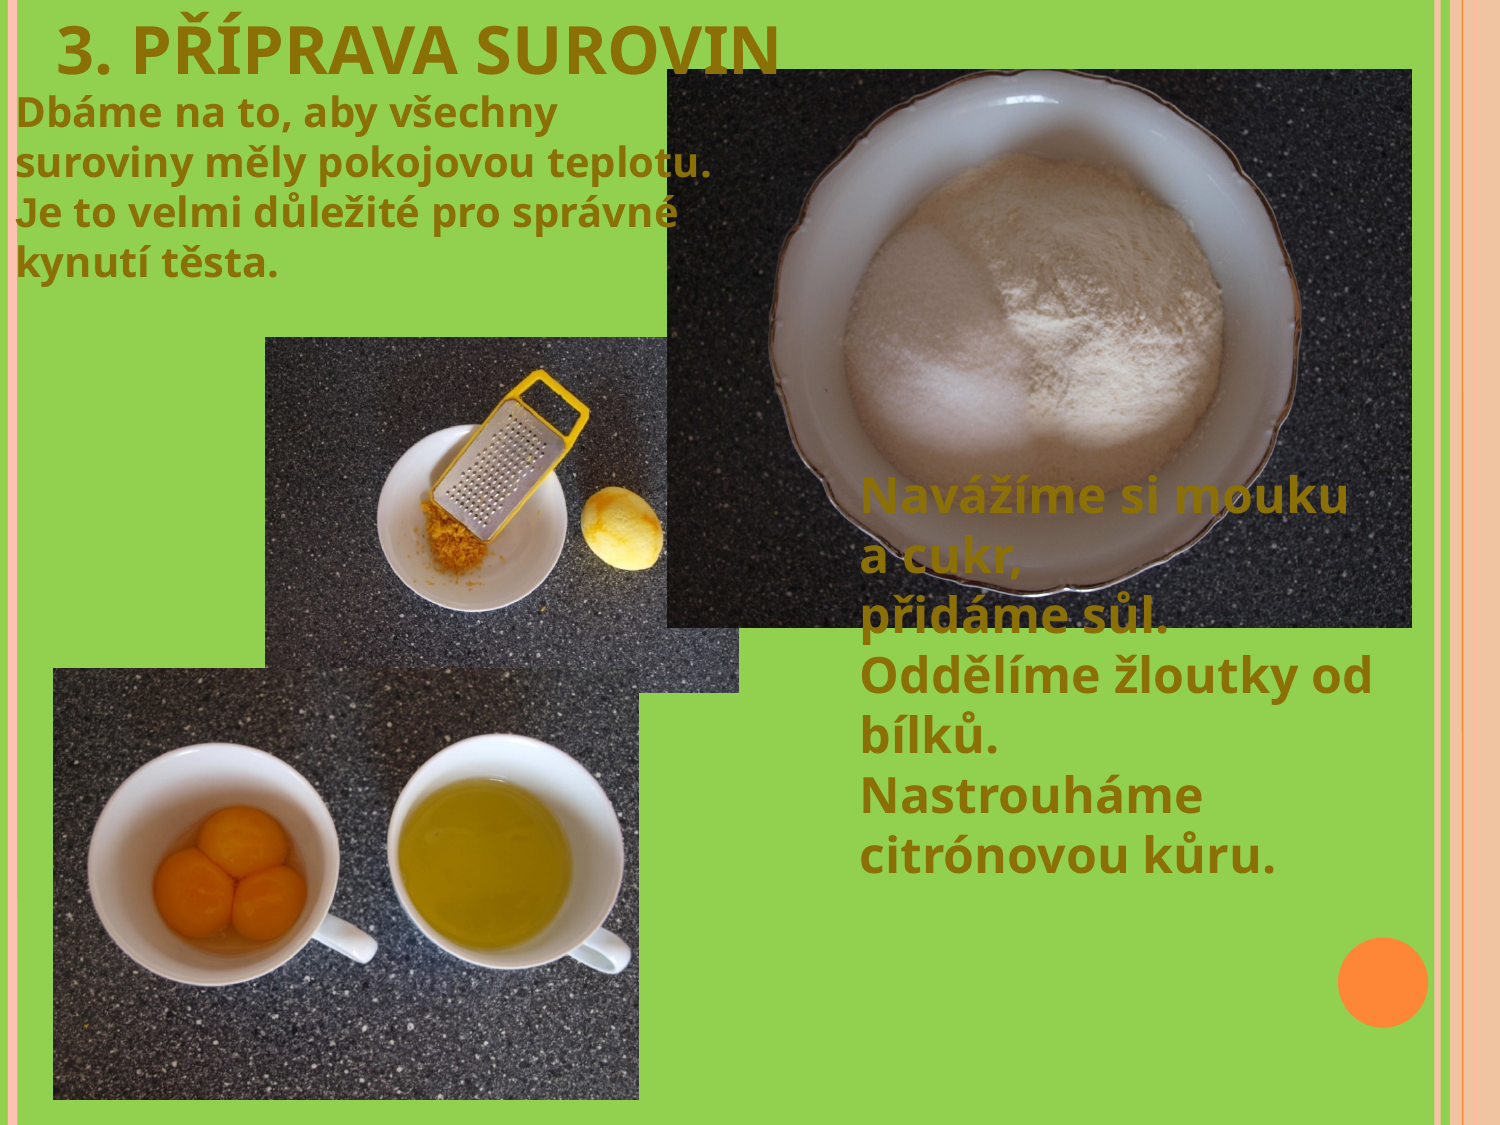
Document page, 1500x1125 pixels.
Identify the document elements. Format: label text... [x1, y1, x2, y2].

text_box Navážíme si mouku a cukr, přidáme sůl. Oddělíme žloutky od bílků. Nastrouháme citrónovou kůru. [844, 456, 1392, 1011]
text_box 3. PŘÍPRAVA SUROVIN [41, 0, 969, 96]
picture [53, 69, 1412, 1100]
text_box Dbáme na to, aby všechny suroviny měly pokojovou teplotu. Je to velmi důležité pro správné kynutí těsta. [0, 78, 695, 294]
